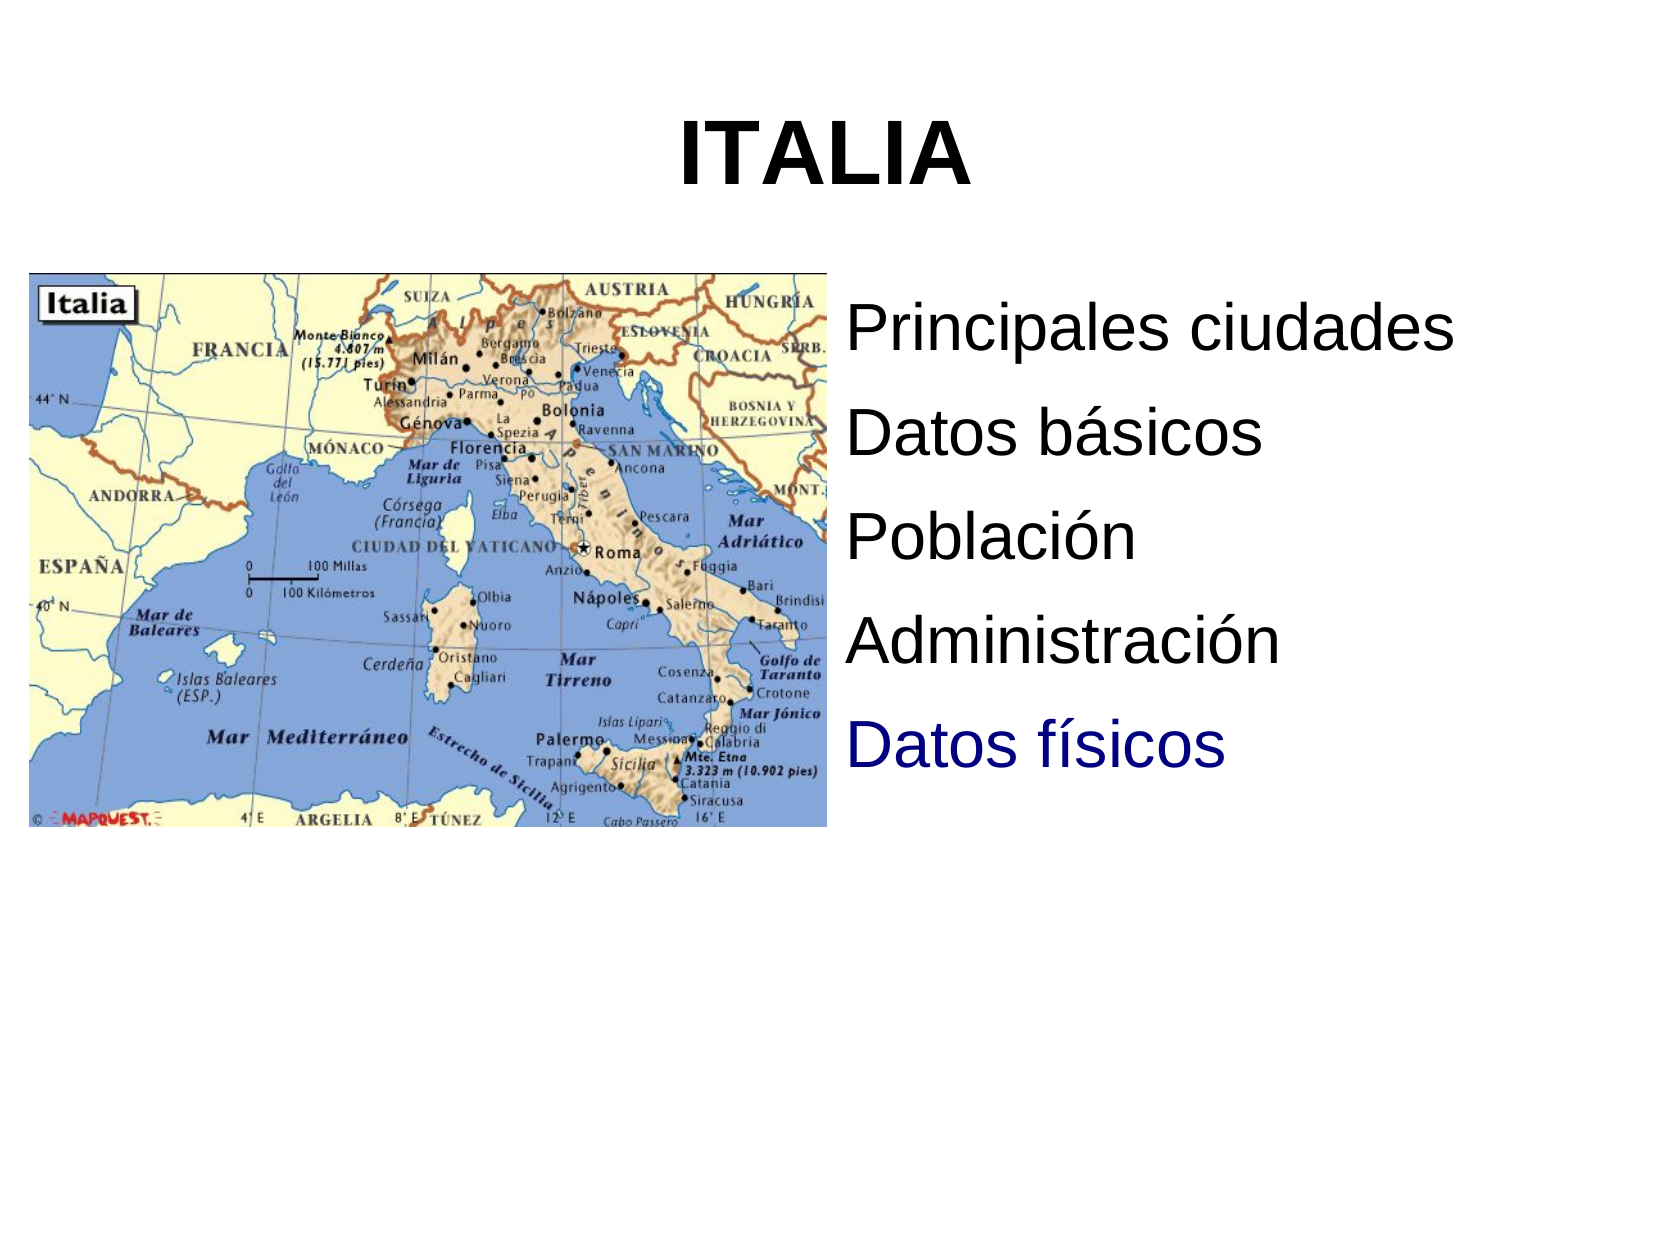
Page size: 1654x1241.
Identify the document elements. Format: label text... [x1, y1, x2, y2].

picture [29, 273, 827, 827]
list Principales ciudades Datos básicos Población Administración Datos físicos [845, 290, 1572, 1109]
title ITALIA [82, 49, 1571, 257]
